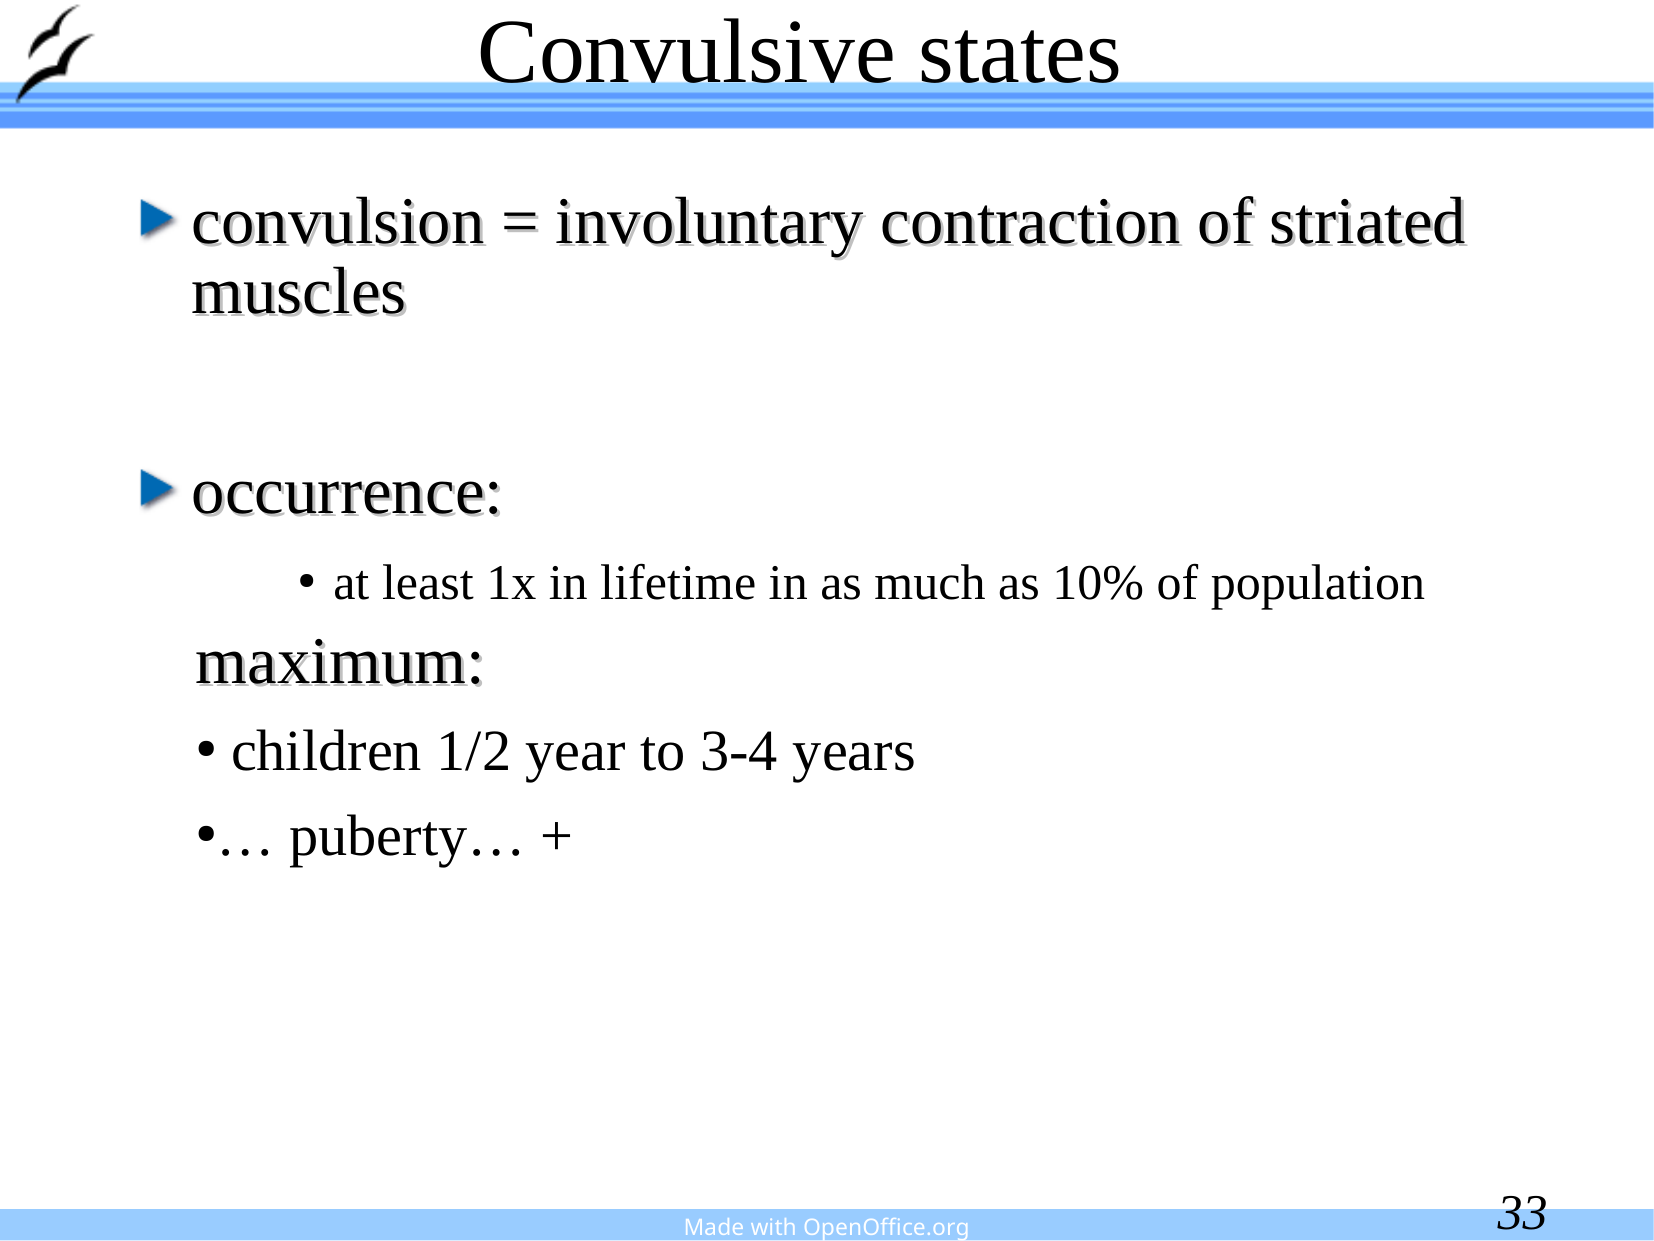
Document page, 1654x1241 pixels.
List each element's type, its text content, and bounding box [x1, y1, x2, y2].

title Convulsive states [94, 0, 1507, 107]
list convulsion = involuntary contraction of striated muscles occurrence: at least 1x in lifetime in as much as 10% of population maximum: children 1/2 year to 3-4 years … puberty… + [120, 186, 1534, 1195]
picture [0, 0, 1654, 133]
